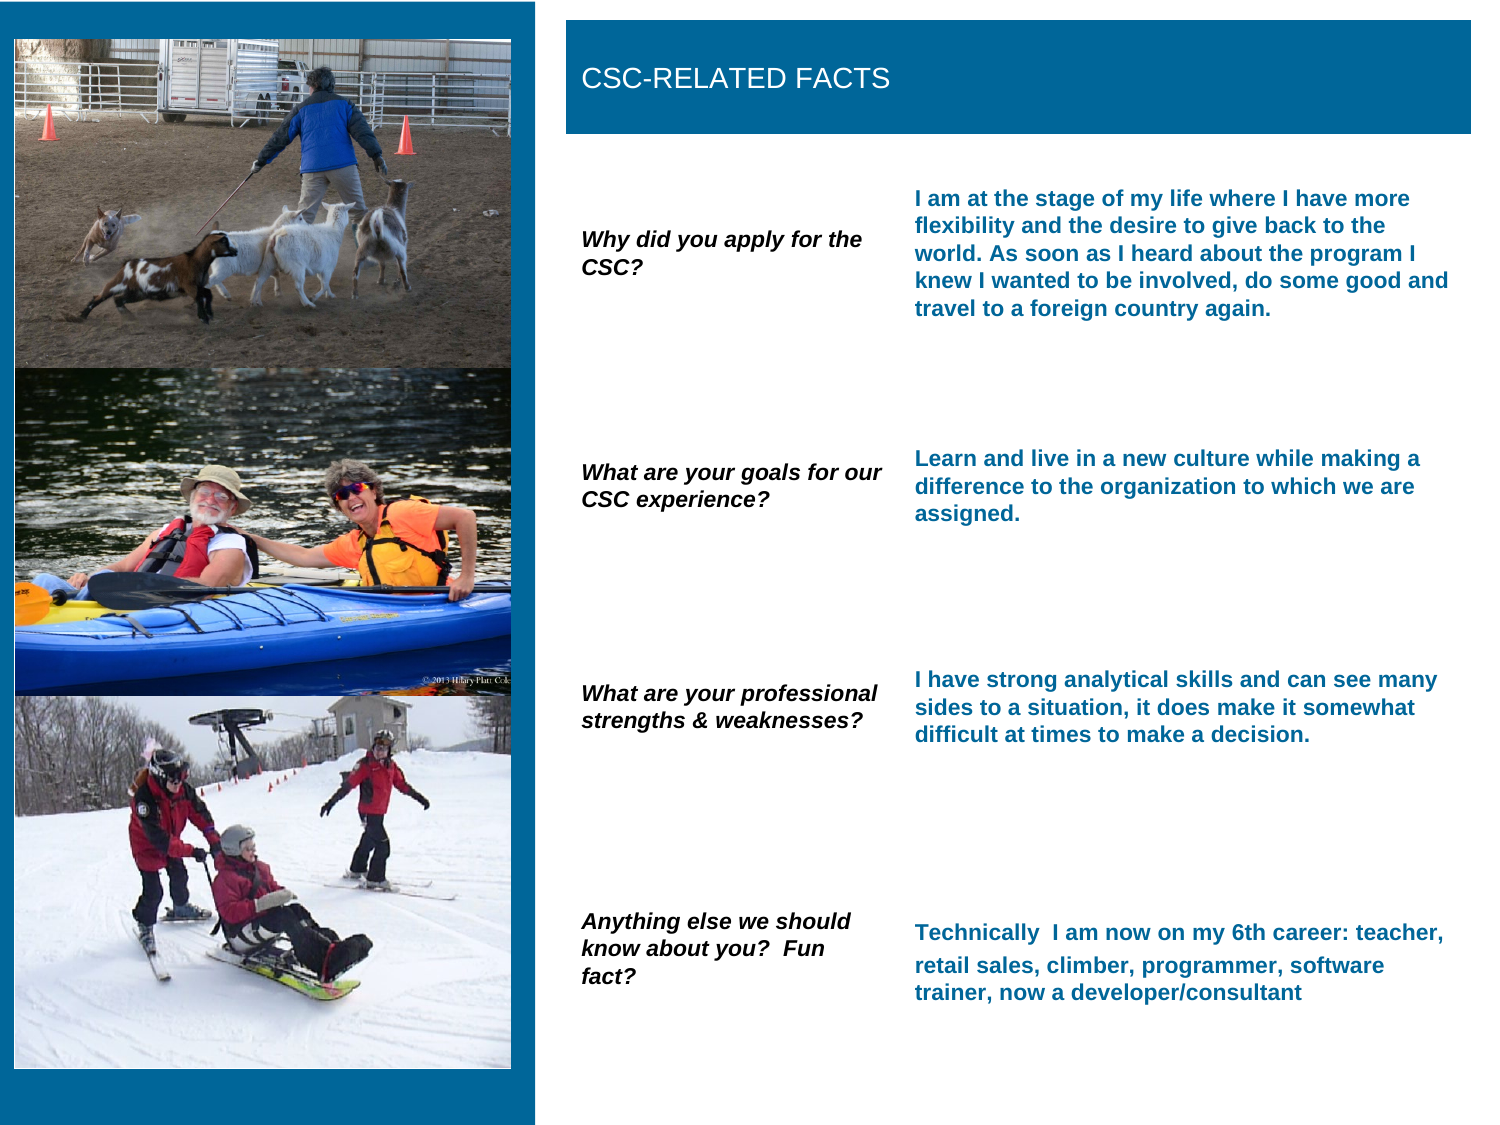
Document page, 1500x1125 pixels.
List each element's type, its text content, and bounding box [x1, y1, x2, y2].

table_cell Technically I am now on my 6th career: teacher, retail sales, climber, programmer, software trainer, now a developer/consultant [900, 812, 1471, 1083]
table_cell Why did you apply for the CSC? [566, 134, 900, 370]
table_cell I am at the stage of my life where I have more flexibility and the desire to give back to the world. As soon as I heard about the program I knew I wanted to be involved, do some good and travel to a foreign country again. [900, 134, 1471, 370]
picture [15, 40, 510, 1068]
table_cell Anything else we should know about you? Fun fact? [566, 812, 900, 1083]
table_cell What are your professional strengths & weaknesses? [566, 600, 900, 812]
text_box [0, 1, 536, 1125]
table_cell I have strong analytical skills and can see many sides to a situation, it does make it somewhat difficult at times to make a decision. [900, 600, 1471, 812]
table_cell What are your goals for our CSC experience? [566, 370, 900, 600]
table_header CSC-RELATED FACTS [566, 20, 1471, 134]
table_cell Learn and live in a new culture while making a difference to the organization to which we are assigned. [900, 370, 1471, 600]
